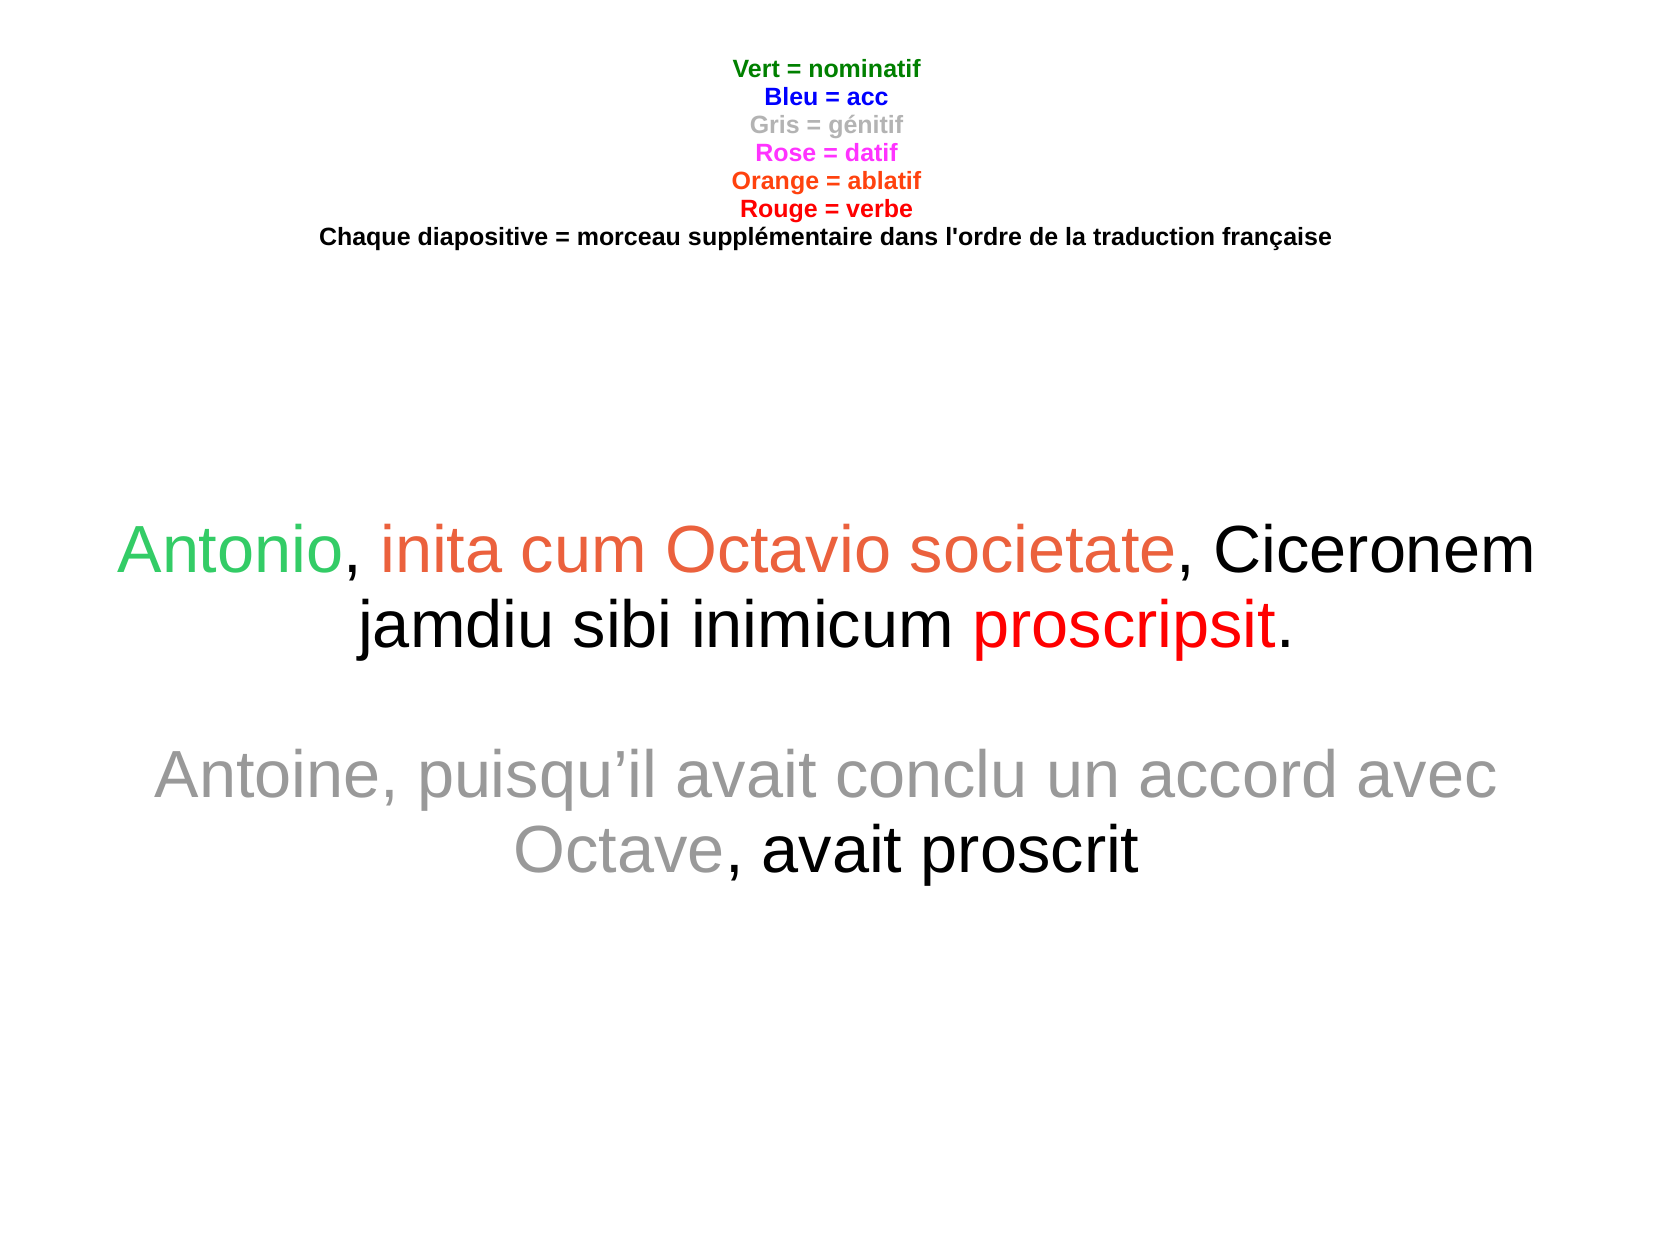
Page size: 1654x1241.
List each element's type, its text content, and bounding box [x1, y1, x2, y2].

title Vert = nominatif Bleu = acc Gris = génitif Rose = datif Orange = ablatif Rouge = verbe Chaque diapositive = morceau supplémentaire dans l'ordre de la traduction française [82, 49, 1571, 257]
subtitle Antonio, inita cum Octavio societate, Ciceronem jamdiu sibi inimicum proscripsit. Antoine, puisqu’il avait conclu un accord avec Octave, avait proscrit [82, 290, 1571, 1109]
